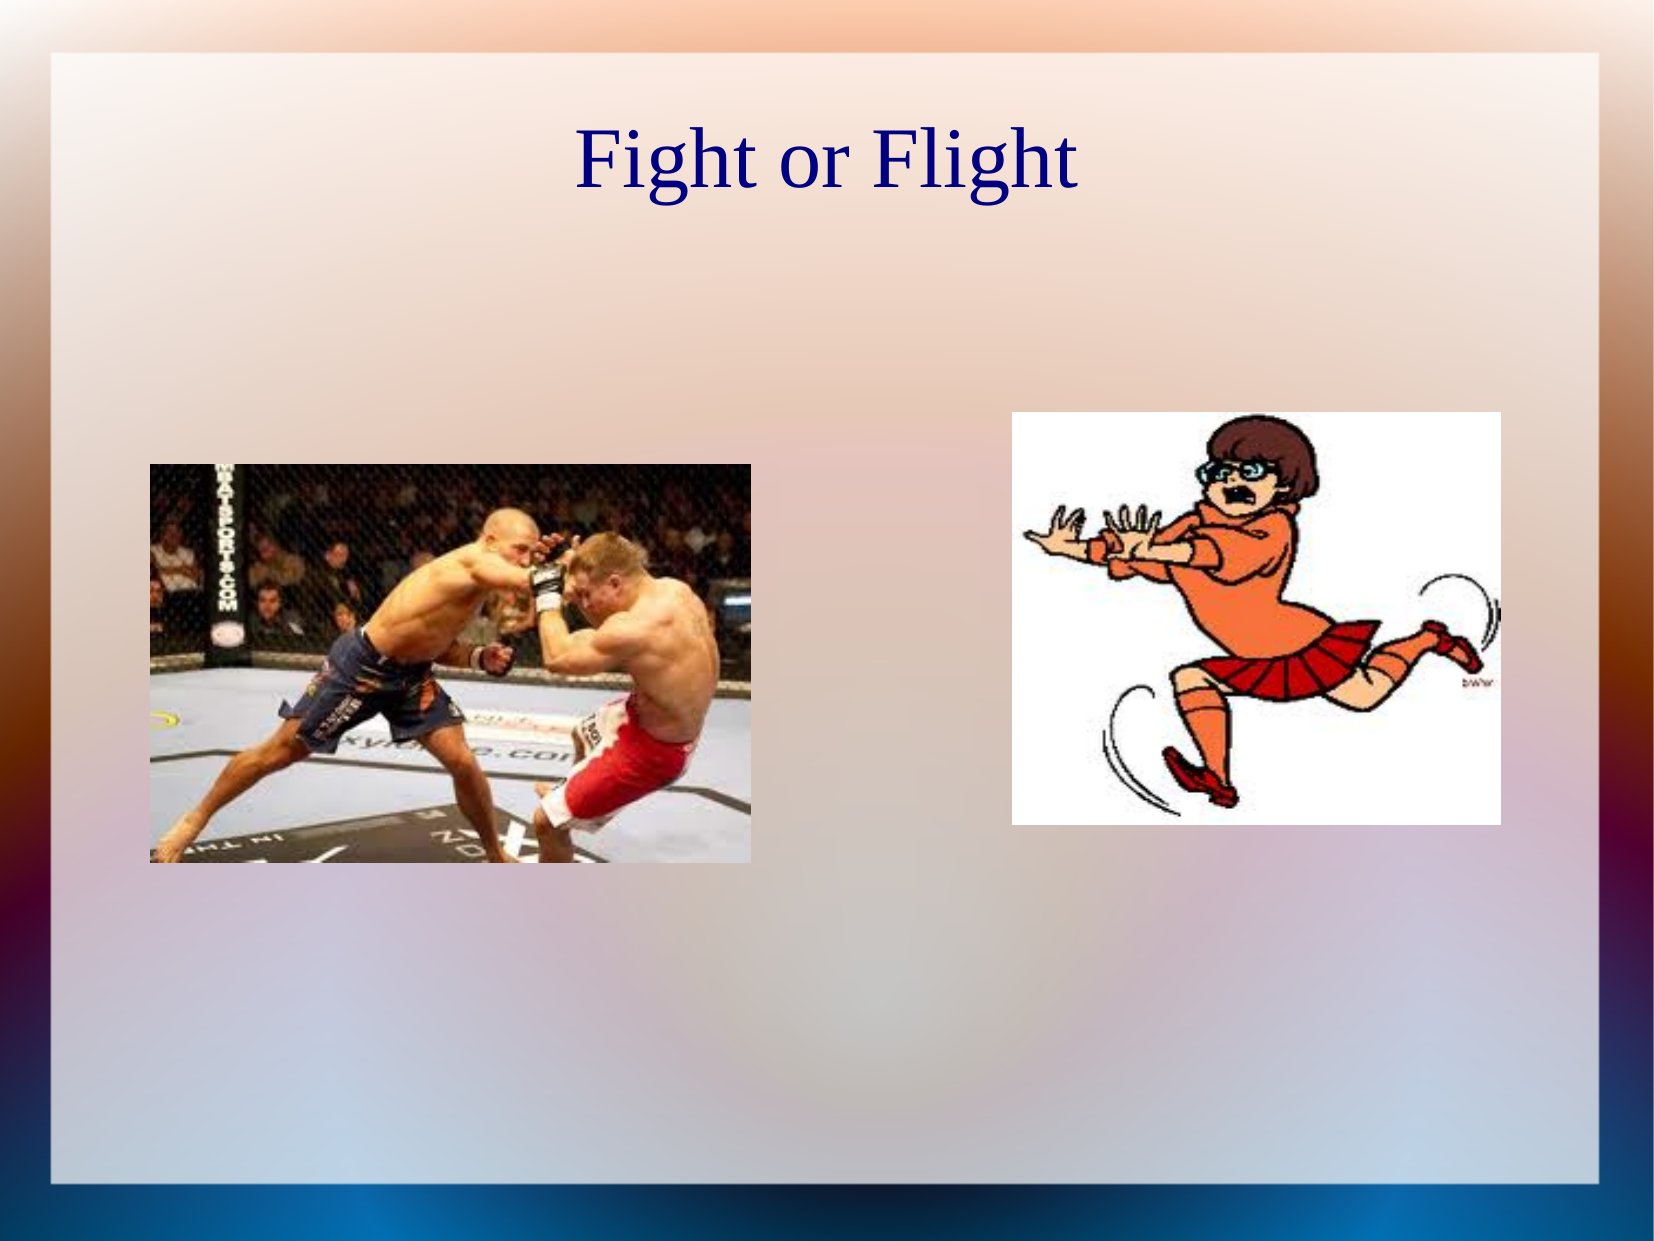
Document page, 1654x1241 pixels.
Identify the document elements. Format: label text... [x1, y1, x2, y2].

title Fight or Flight [82, 55, 1571, 263]
picture [0, 0, 1654, 1241]
